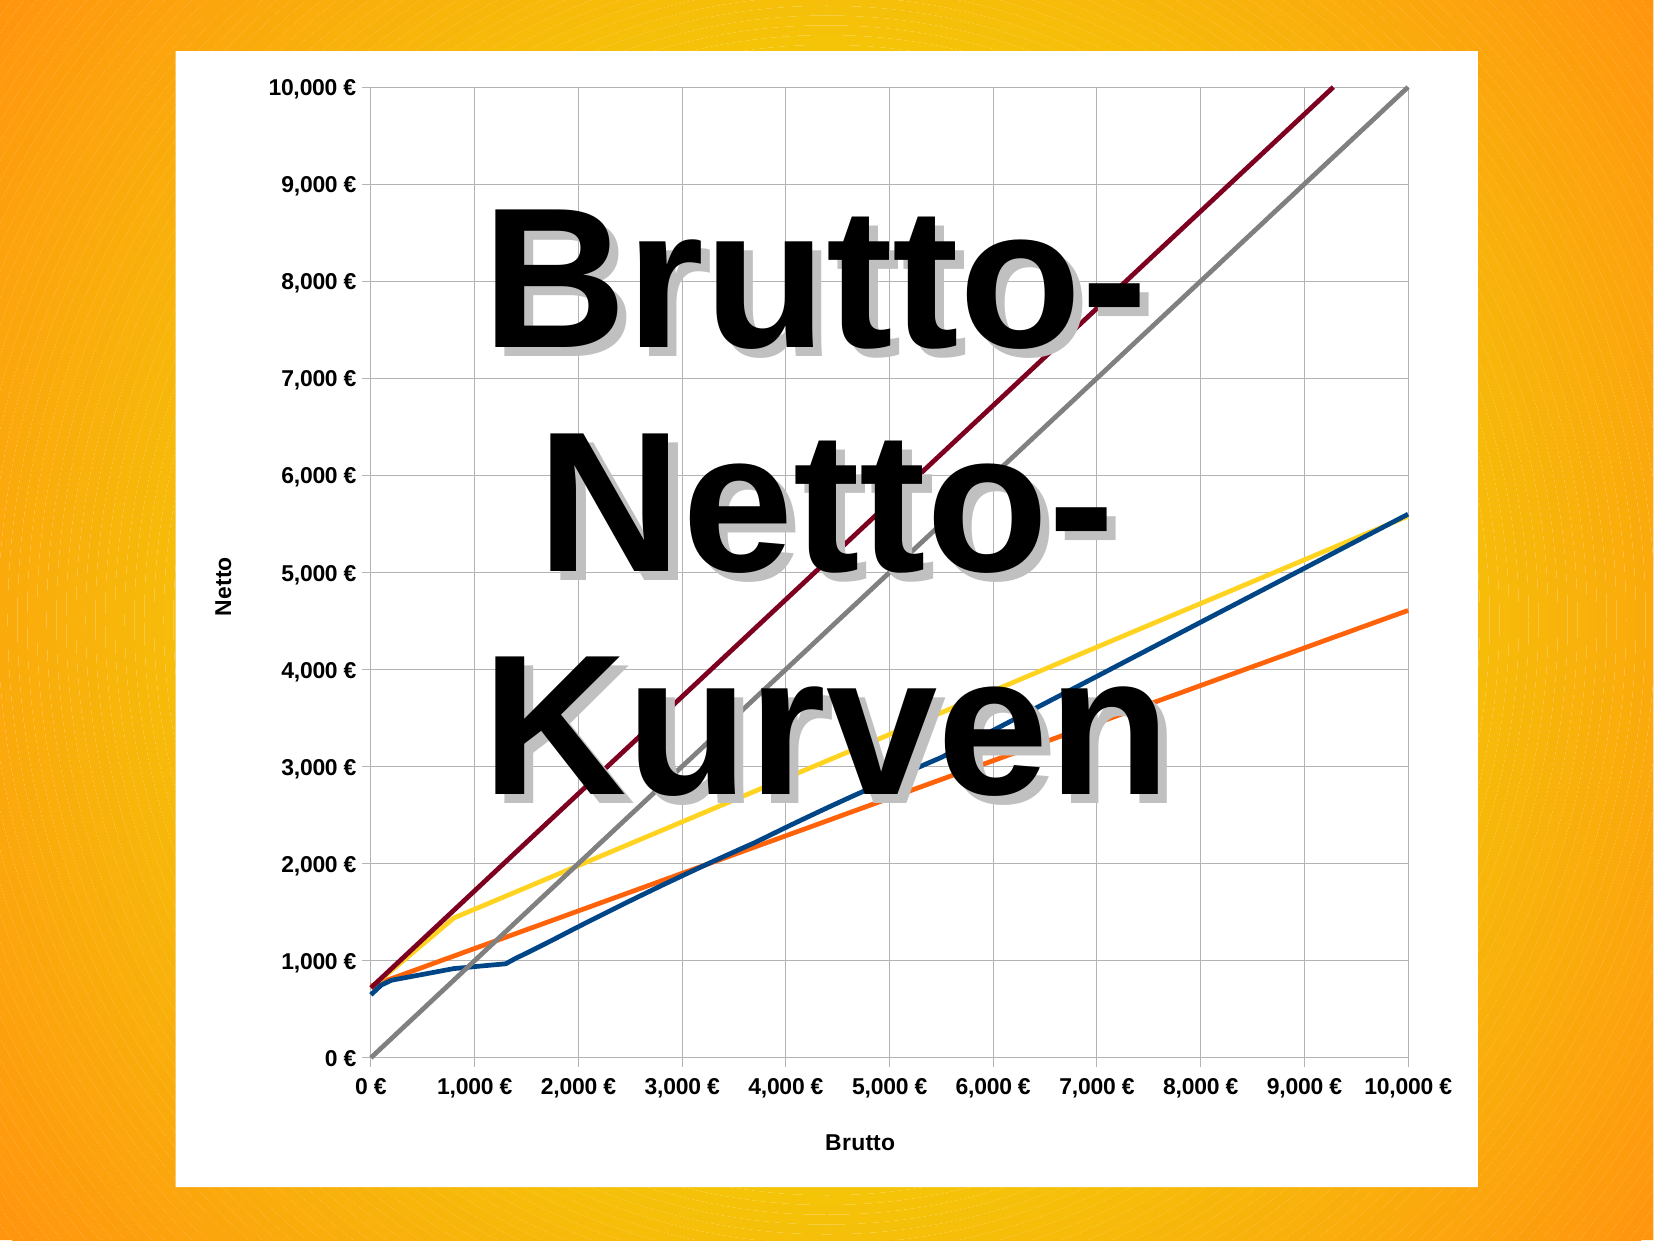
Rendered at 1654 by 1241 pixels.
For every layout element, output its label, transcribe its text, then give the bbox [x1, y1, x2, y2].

text_box Brutto- Netto- Kurven [467, 159, 1187, 845]
chart [175, 51, 1478, 1188]
